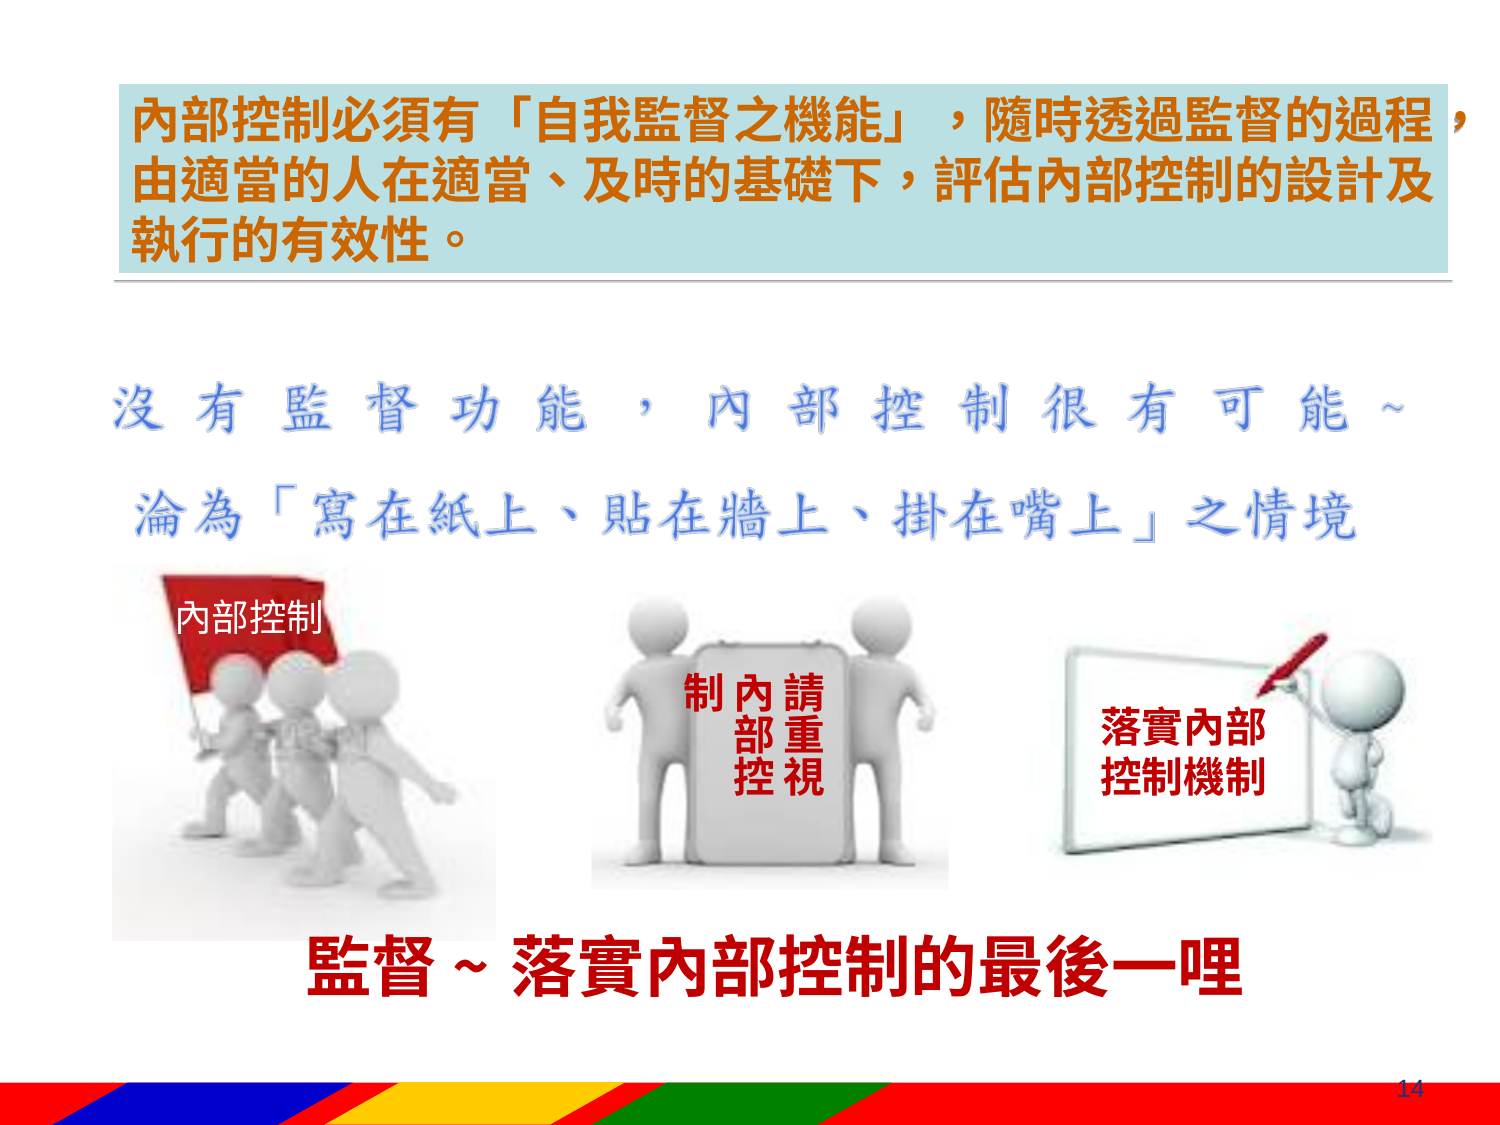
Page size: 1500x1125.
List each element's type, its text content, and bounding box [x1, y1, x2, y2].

text_box 內部控制 [159, 586, 349, 647]
picture [112, 467, 1385, 941]
text_box 請重視 內部控制 [705, 657, 836, 853]
text_box 落實內部 控制機制 [1057, 693, 1309, 809]
picture [92, 361, 1423, 448]
picture [1028, 566, 1447, 894]
text_box 監督~落實內部控制的最後一哩 [125, 916, 1425, 1013]
text_box 內部控制必須有「自我監督之機能」，隨時透過監督的過程，由適當的人在適當、及時的基礎下，評估內部控制的設計及執行的有效性。 [116, 80, 1451, 277]
picture [584, 586, 955, 890]
text_box <編號> [1299, 1042, 1426, 1103]
